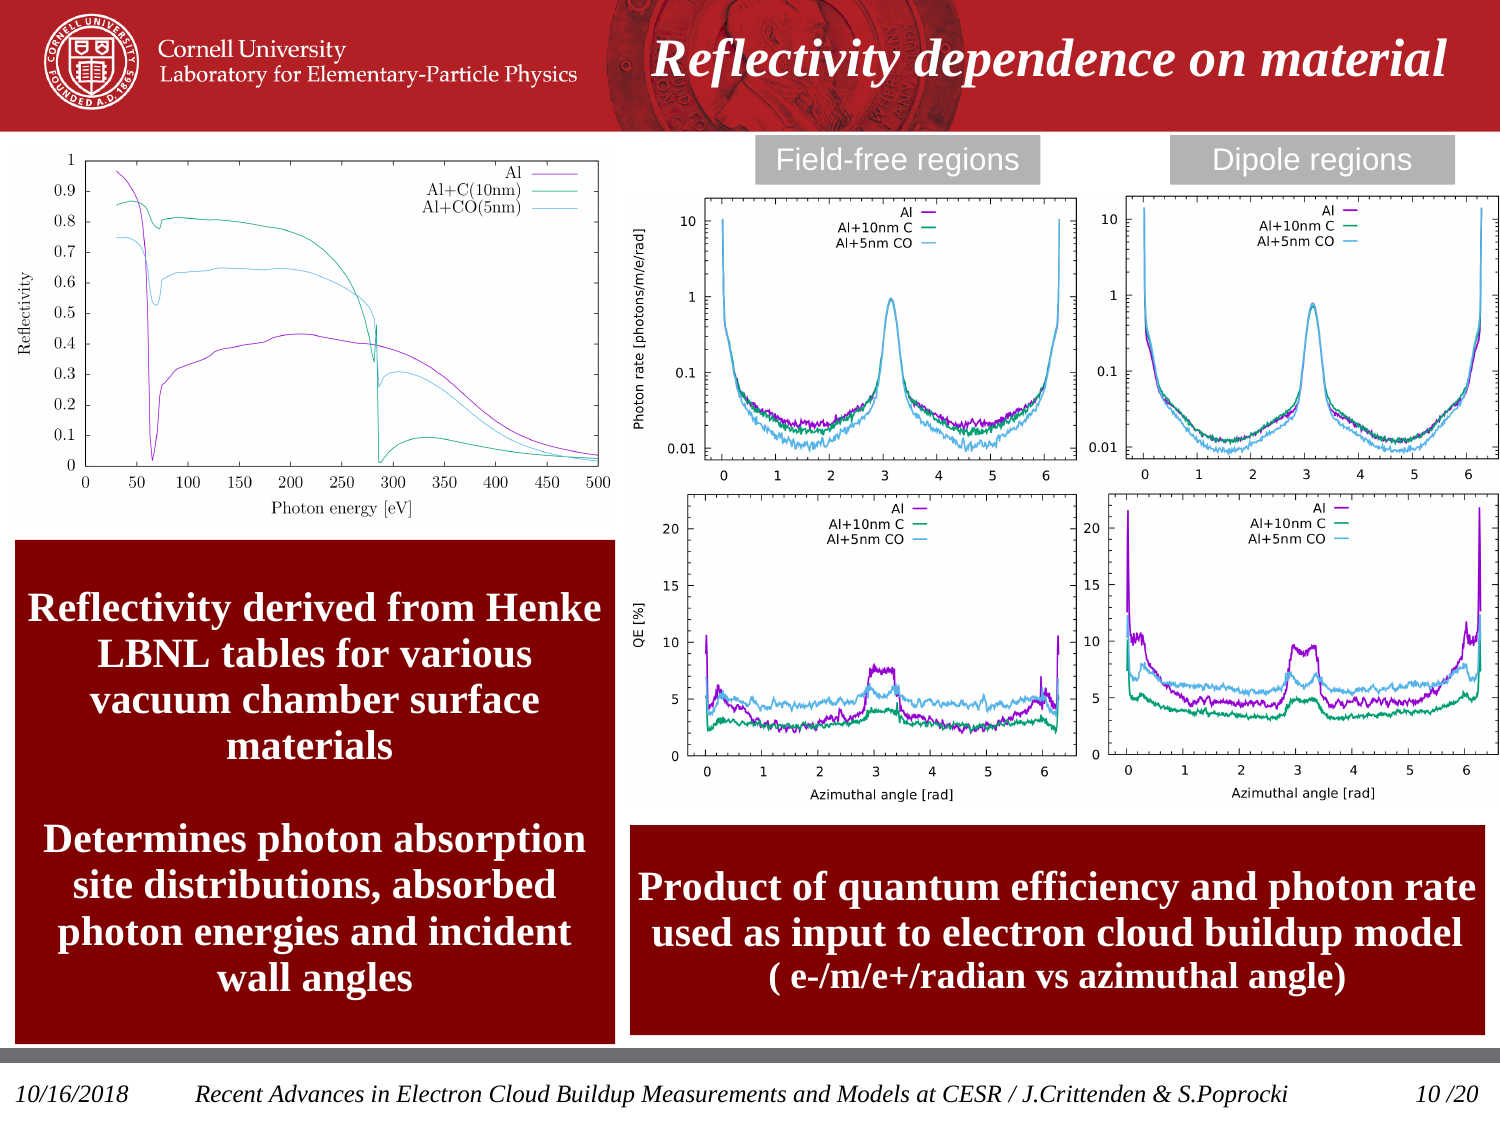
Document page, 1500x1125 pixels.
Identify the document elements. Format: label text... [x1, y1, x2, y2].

picture [15, 149, 616, 521]
text_box Dipole regions [1170, 135, 1456, 185]
title Reflectivity dependence on material [600, 0, 1500, 121]
picture [630, 194, 1500, 803]
picture [0, 0, 1500, 132]
text_box Field-free regions [755, 135, 1041, 185]
text_box Product of quantum efficiency and photon rate used as input to electron cloud buildup model ( e-/m/e+/radian vs azimuthal angle) [630, 825, 1486, 1036]
text_box Reflectivity derived from Henke LBNL tables for various vacuum chamber surface materials Determines photon absorption site distributions, absorbed photon energies and incident wall angles [15, 539, 616, 1045]
